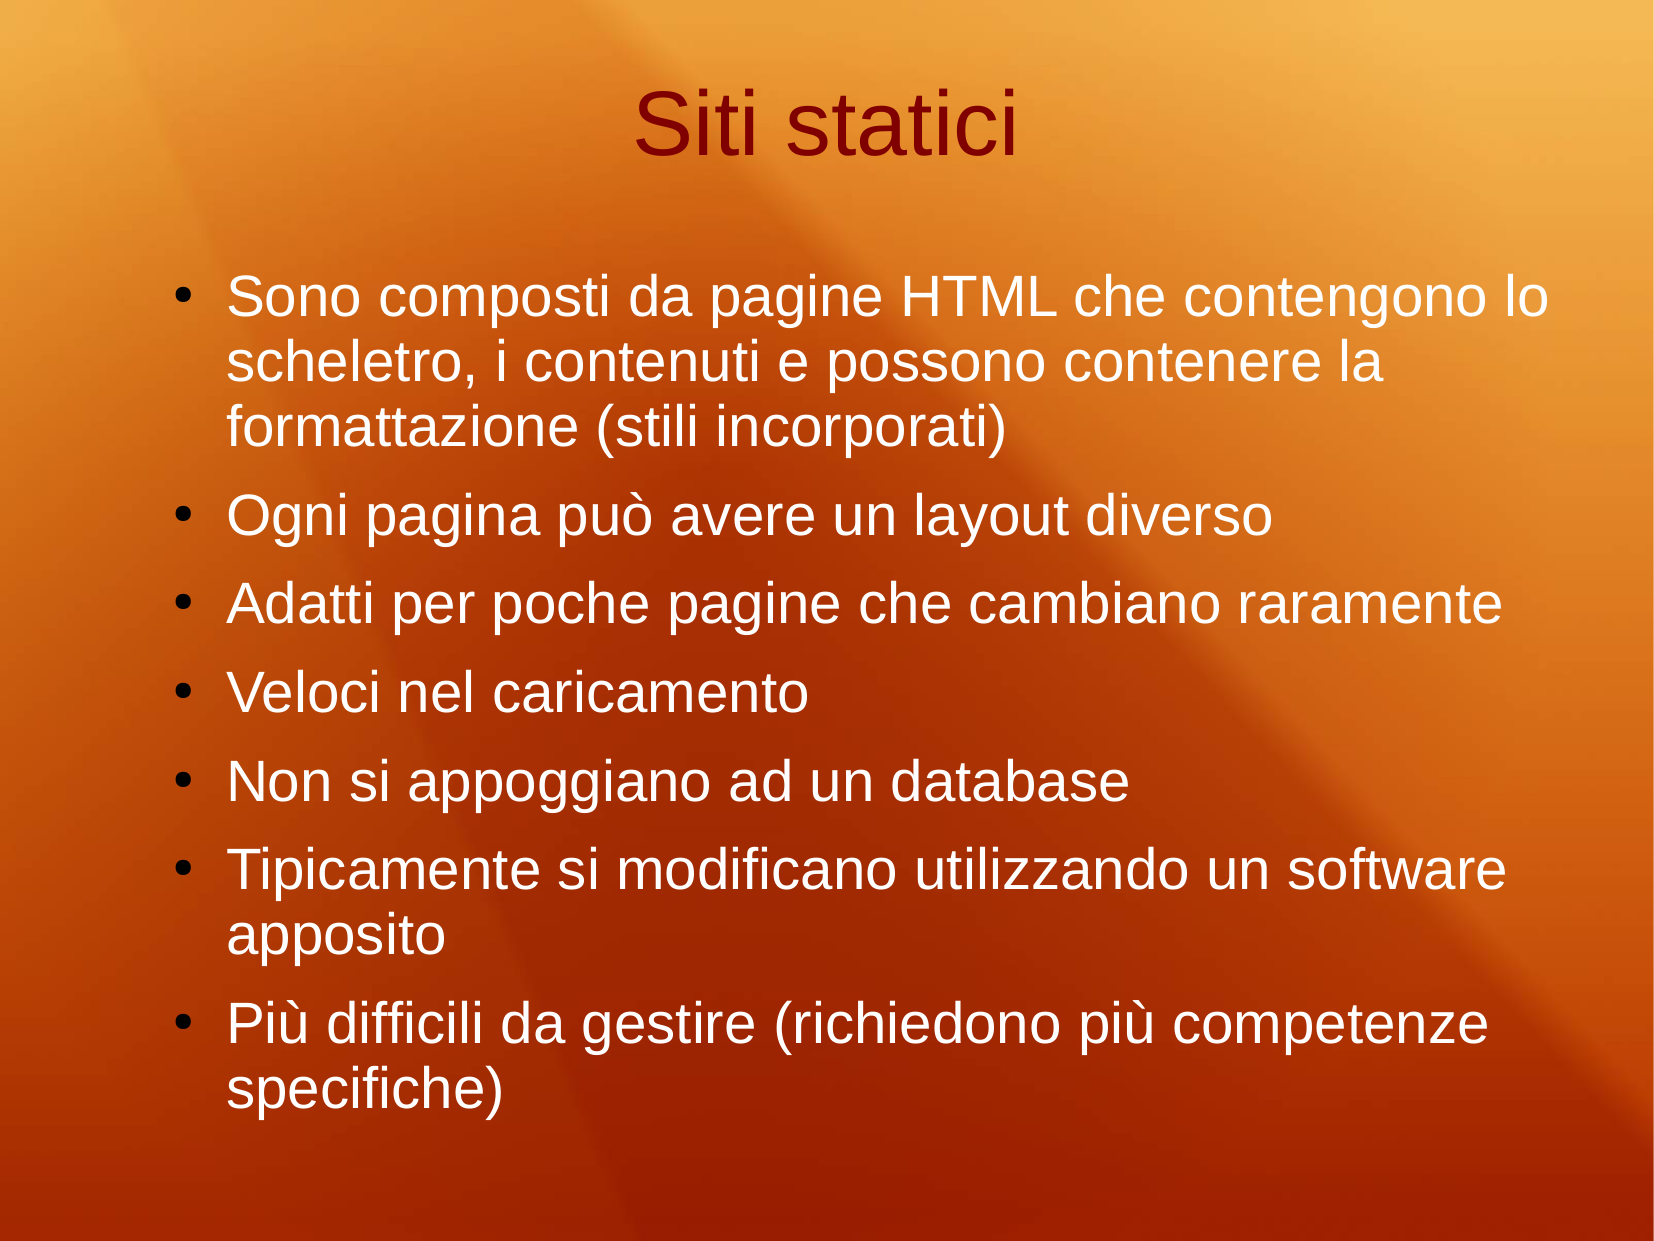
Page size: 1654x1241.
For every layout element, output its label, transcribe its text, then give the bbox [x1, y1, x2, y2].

picture [0, 0, 1654, 1241]
list Sono composti da pagine HTML che contengono lo scheletro, i contenuti e possono contenere la formattazione (stili incorporati) Ogni pagina può avere un layout diverso Adatti per poche pagine che cambiano raramente Veloci nel caricamento Non si appoggiano ad un database Tipicamente si modificano utilizzando un software apposito Più difficili da gestire (richiedono più competenze specifiche) [84, 159, 1573, 1121]
title Siti statici [82, 49, 1571, 199]
